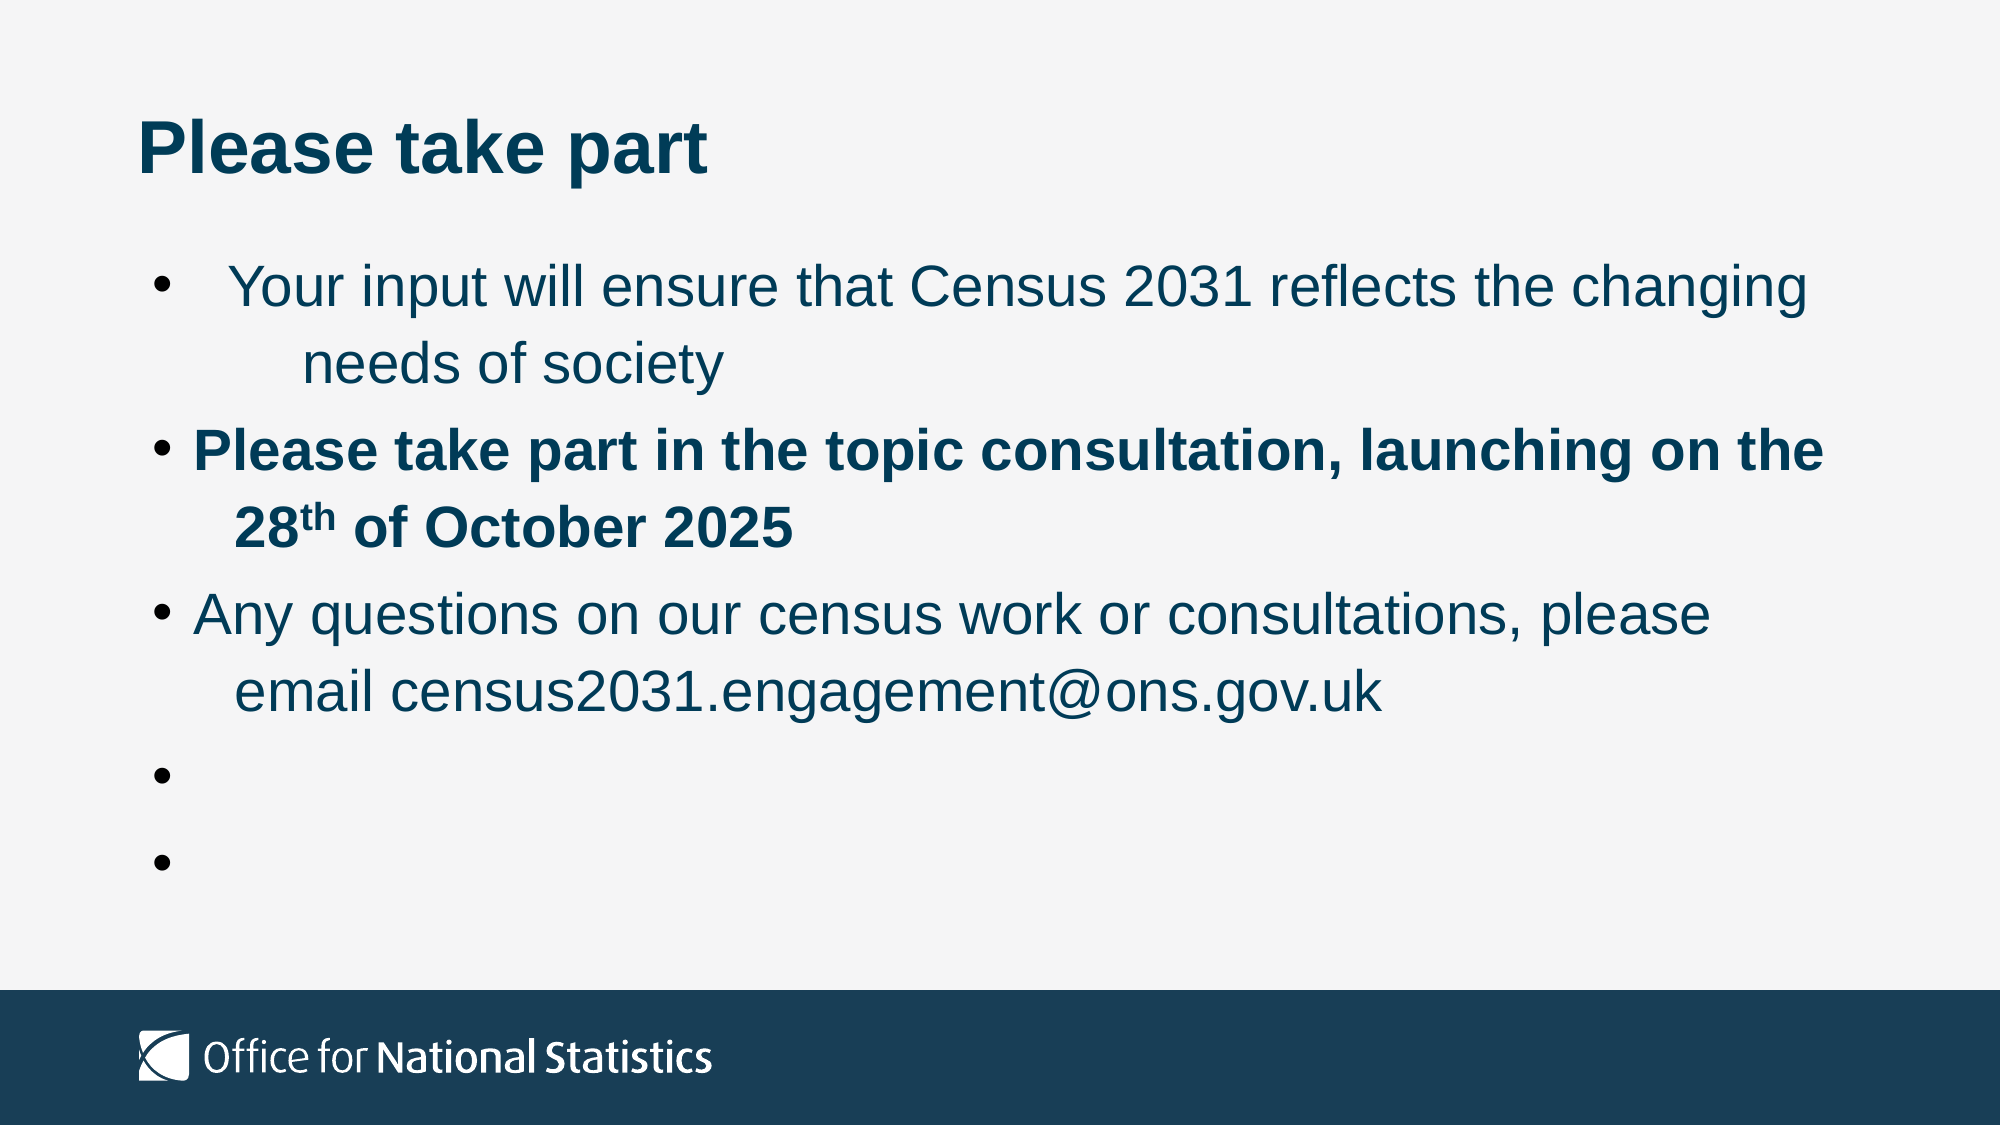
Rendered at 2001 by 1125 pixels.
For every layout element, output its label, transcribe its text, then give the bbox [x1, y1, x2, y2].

title Please take part [137, 105, 1863, 192]
list Your input will ensure that Census 2031 reflects the changing needs of society Please take part in the topic consultation, launching on the 28th of October 2025 Any questions on our census work or consultations, please email census2031.engagement@ons.gov.uk [137, 233, 1863, 847]
